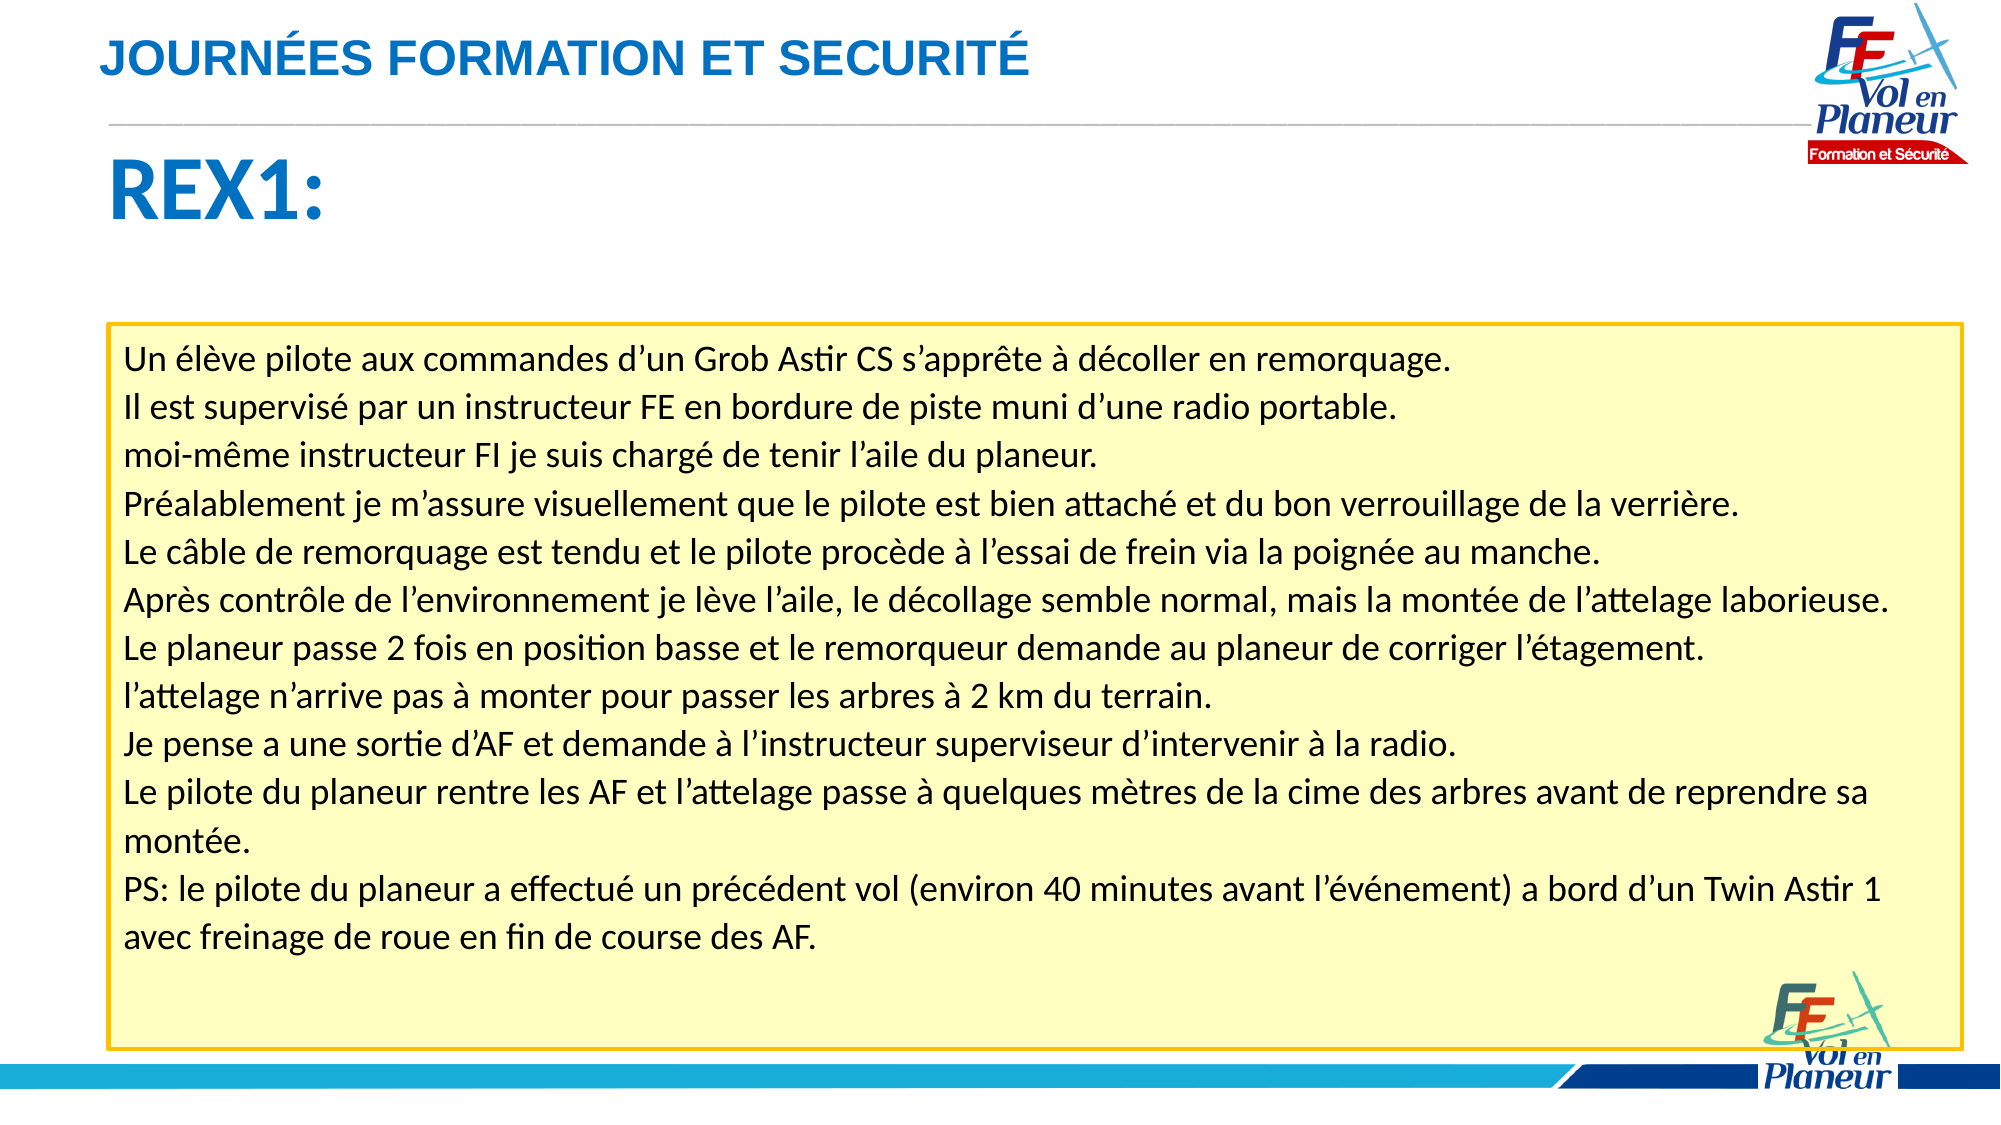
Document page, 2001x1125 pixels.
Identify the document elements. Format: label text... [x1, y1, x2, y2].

list JOURNÉES FORMATION ET SECURITÉ [70, 24, 1547, 93]
text_box Un élève pilote aux commandes d’un Grob Astir CS s’apprête à décoller en remorquage. Il est supervisé par un instructeur FE en bordure de piste muni d’une radio portable. moi-même instructeur FI je suis chargé de tenir l’aile du planeur. Préalablement je m’assure visuellement que le pilote est bien attaché et du bon verrouillage de la verrière. Le câble de remorquage est tendu et le pilote procède à l’essai de frein via la poignée au manche. Après contrôle de l’environnement je lève l’aile, le décollage semble normal, mais la montée de l’attelage laborieuse. Le planeur passe 2 fois en position basse et le remorqueur demande au planeur de corriger l’étagement. l’attelage n’arrive pas à monter pour passer les arbres à 2 km du terrain. Je pense a une sortie d’AF et demande à l’instructeur superviseur d’intervenir à la radio. Le pilote du planeur rentre les AF et l’attelage passe à quelques mètres de la cime des arbres avant de reprendre sa montée. PS: le pilote du planeur a effectué un précédent vol (environ 40 minutes avant l’événement) a bord d’un Twin Astir 1 avec freinage de roue en fin de course des AF. [108, 323, 1962, 1050]
picture [0, 959, 2000, 1125]
picture [1759, 2, 2000, 165]
text_box REX1: [93, 120, 1298, 245]
